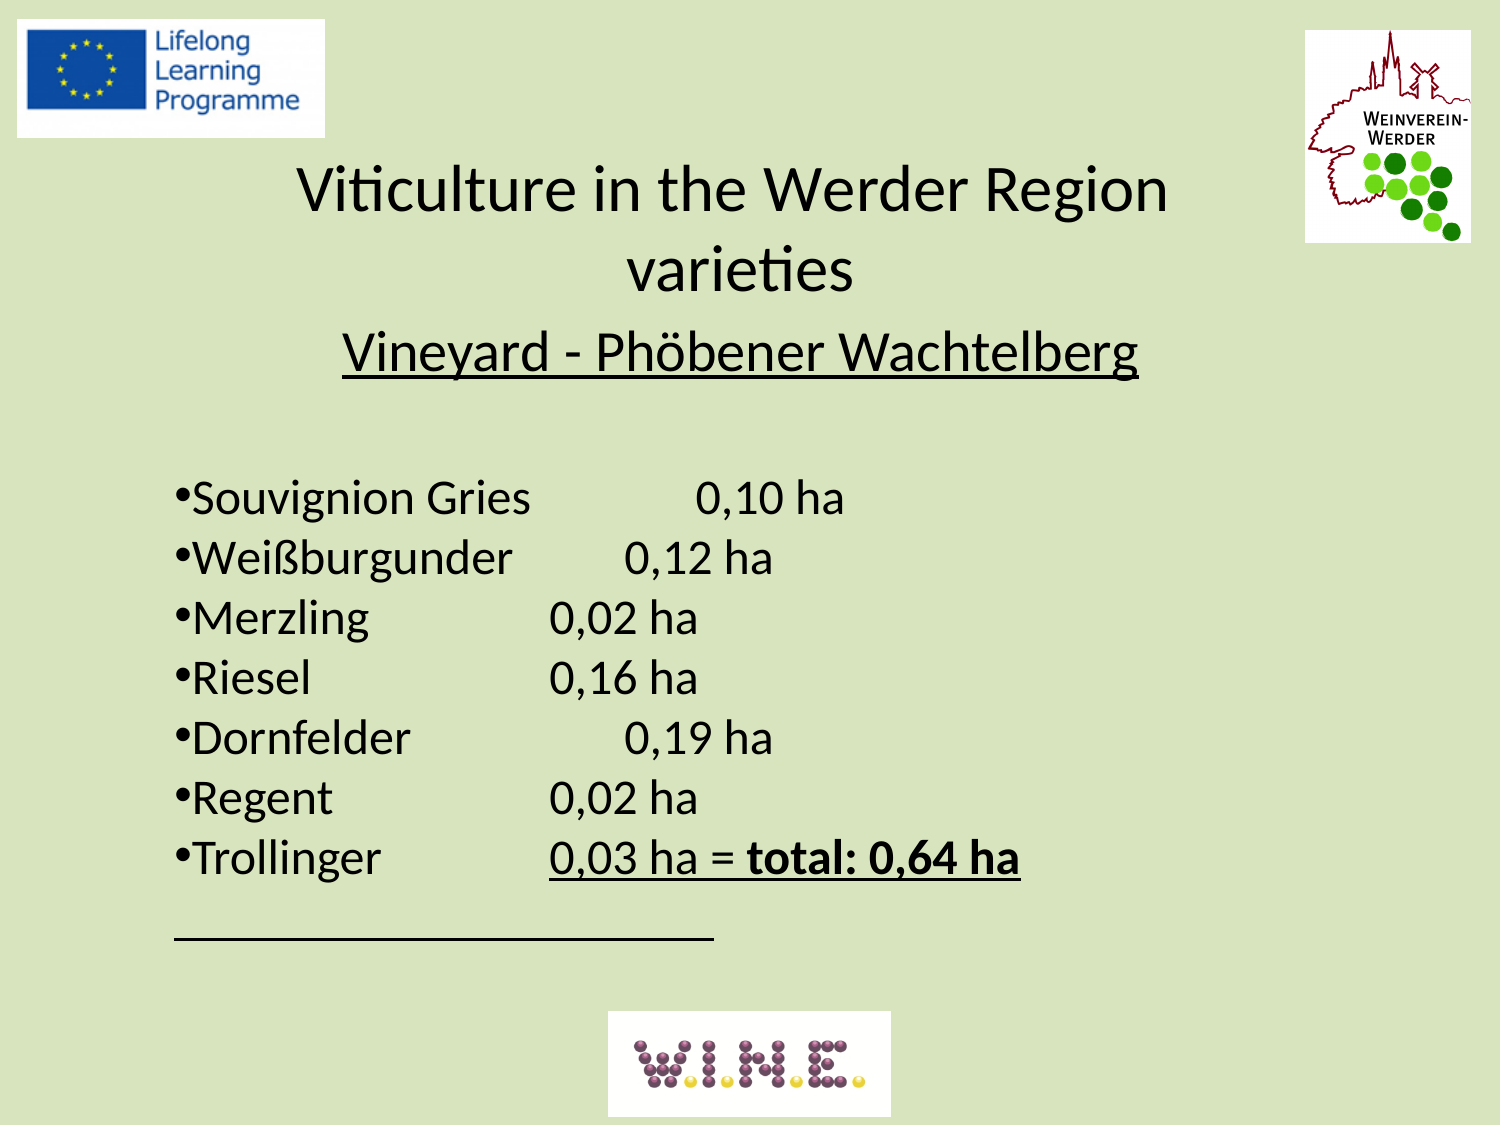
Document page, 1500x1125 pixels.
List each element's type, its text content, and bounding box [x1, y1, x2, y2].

text_box Viticulture in the Werder Region varieties Vineyard - Phöbener Wachtelberg [88, 137, 1378, 303]
picture [1305, 30, 1471, 243]
text_box Souvignion Gries 0,10 ha Weißburgunder 0,12 ha Merzling 0,02 ha Riesel 0,16 ha Dornfelder 0,19 ha Regent 0,02 ha Trollinger 0,03 ha = total: 0,64 ha [159, 397, 1364, 952]
picture [17, 19, 325, 138]
picture [608, 1011, 891, 1117]
